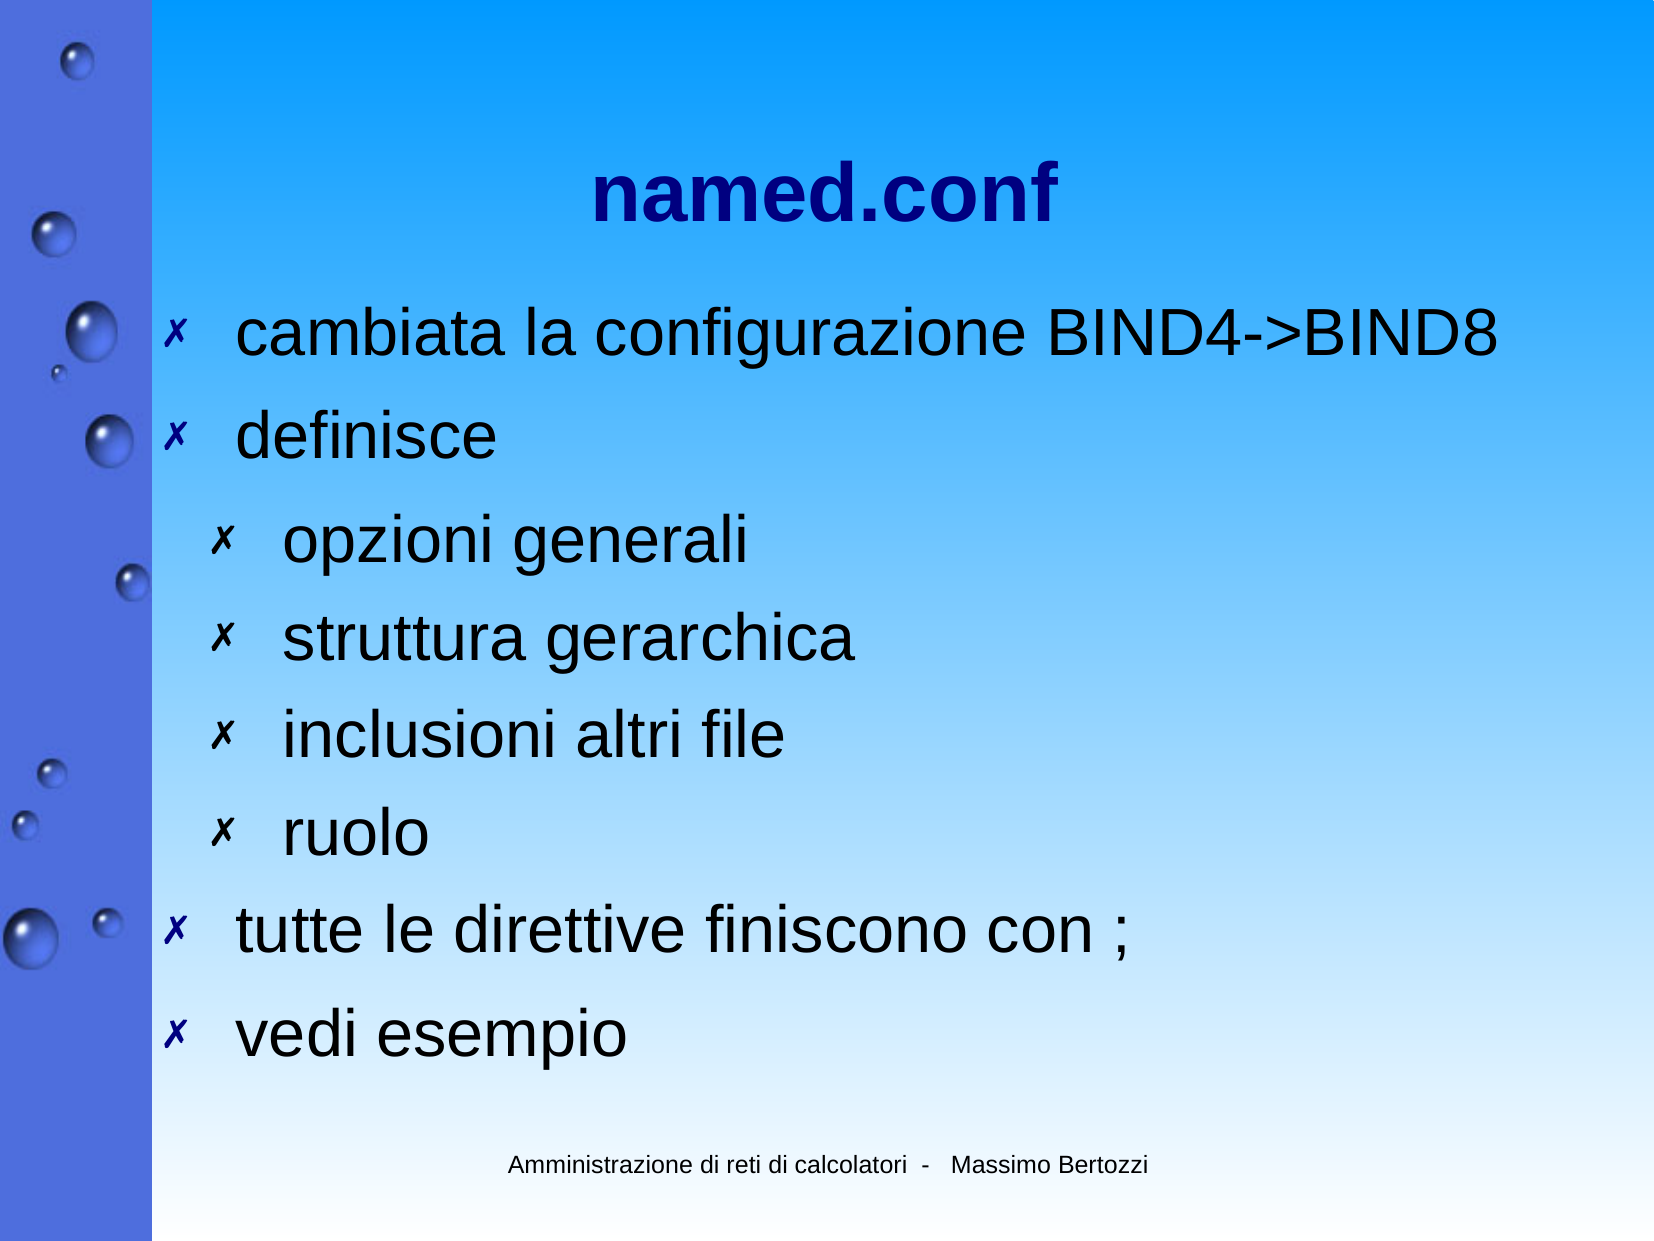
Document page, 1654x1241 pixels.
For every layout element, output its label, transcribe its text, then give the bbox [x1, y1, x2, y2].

list cambiata la configurazione BIND4->BIND8 definisce opzioni generali struttura gerarchica inclusioni altri file ruolo tutte le direttive finiscono con ; vedi esempio [152, 295, 1565, 1097]
picture [0, 0, 152, 1241]
title named.conf [118, 88, 1531, 296]
